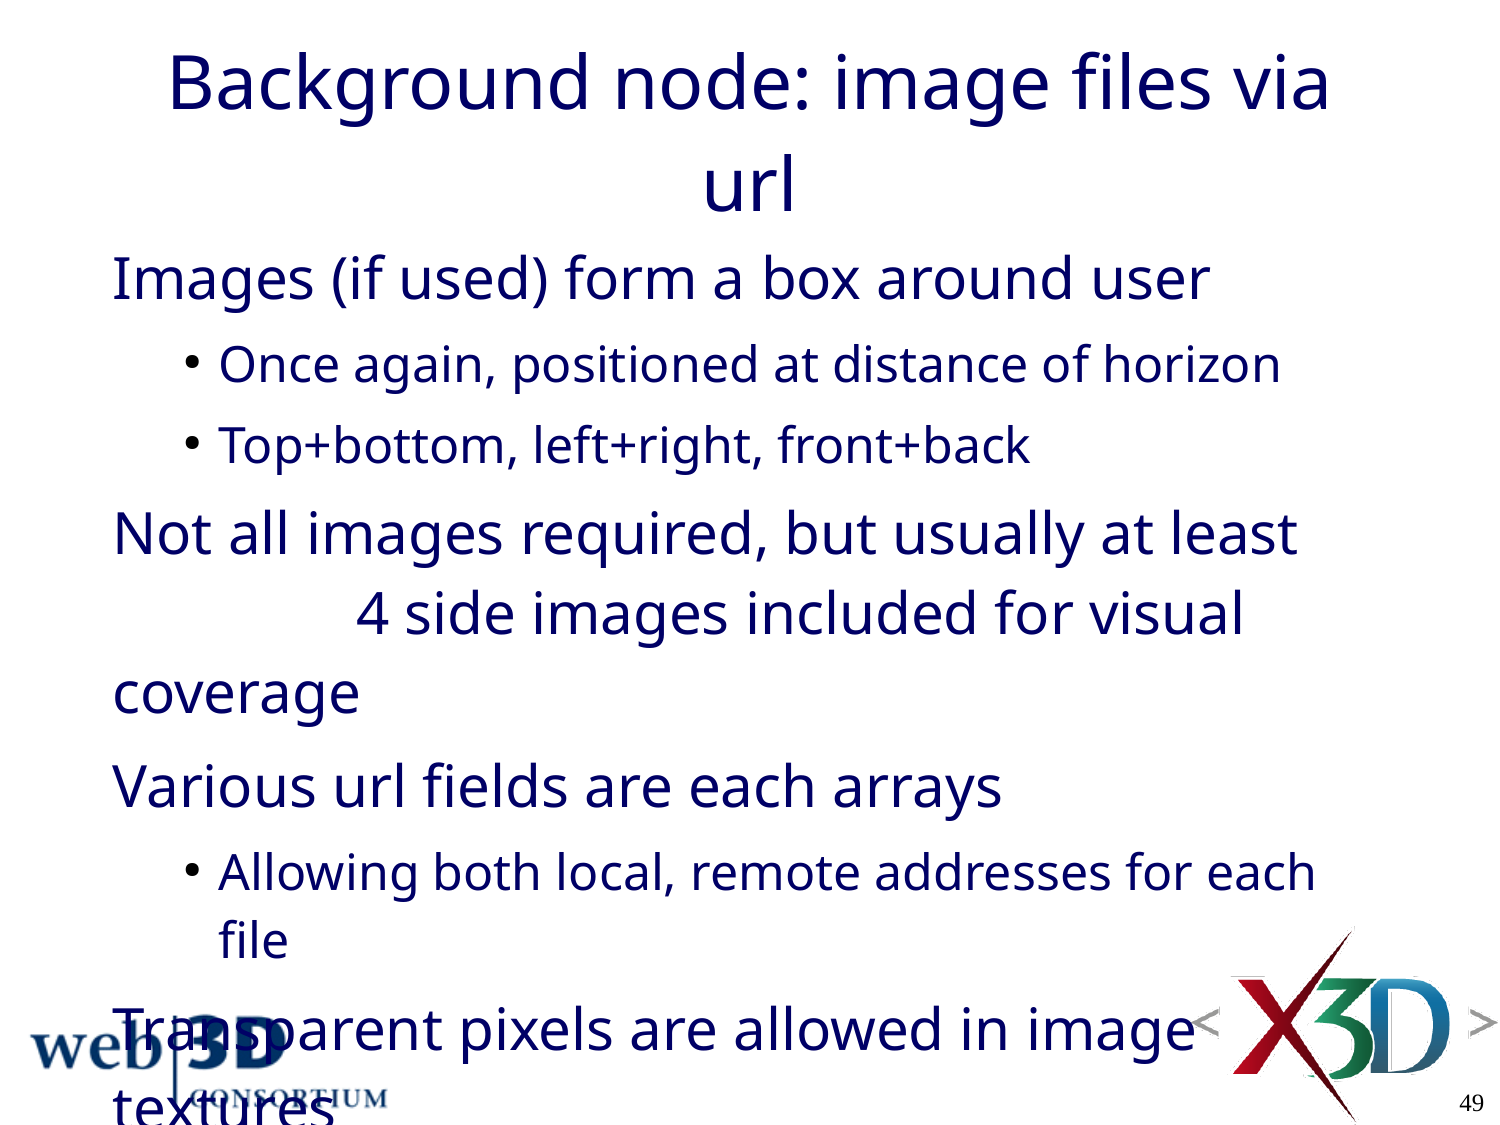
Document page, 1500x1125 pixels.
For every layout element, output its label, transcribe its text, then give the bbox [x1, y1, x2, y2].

list Images (if used) form a box around user Once again, positioned at distance of horizon Top+bottom, left+right, front+back Not all images required, but usually at least 4 side images included for visual coverage Various url fields are each arrays Allowing both local, remote addresses for each file Transparent pixels are allowed in image textures If present, background colors appear through them [112, 237, 1388, 986]
picture [285, 1101, 301, 1110]
picture [142, 1101, 158, 1110]
title Background node: image files via url [112, 44, 1388, 218]
picture [12, 998, 413, 1118]
picture [1187, 926, 1500, 1125]
